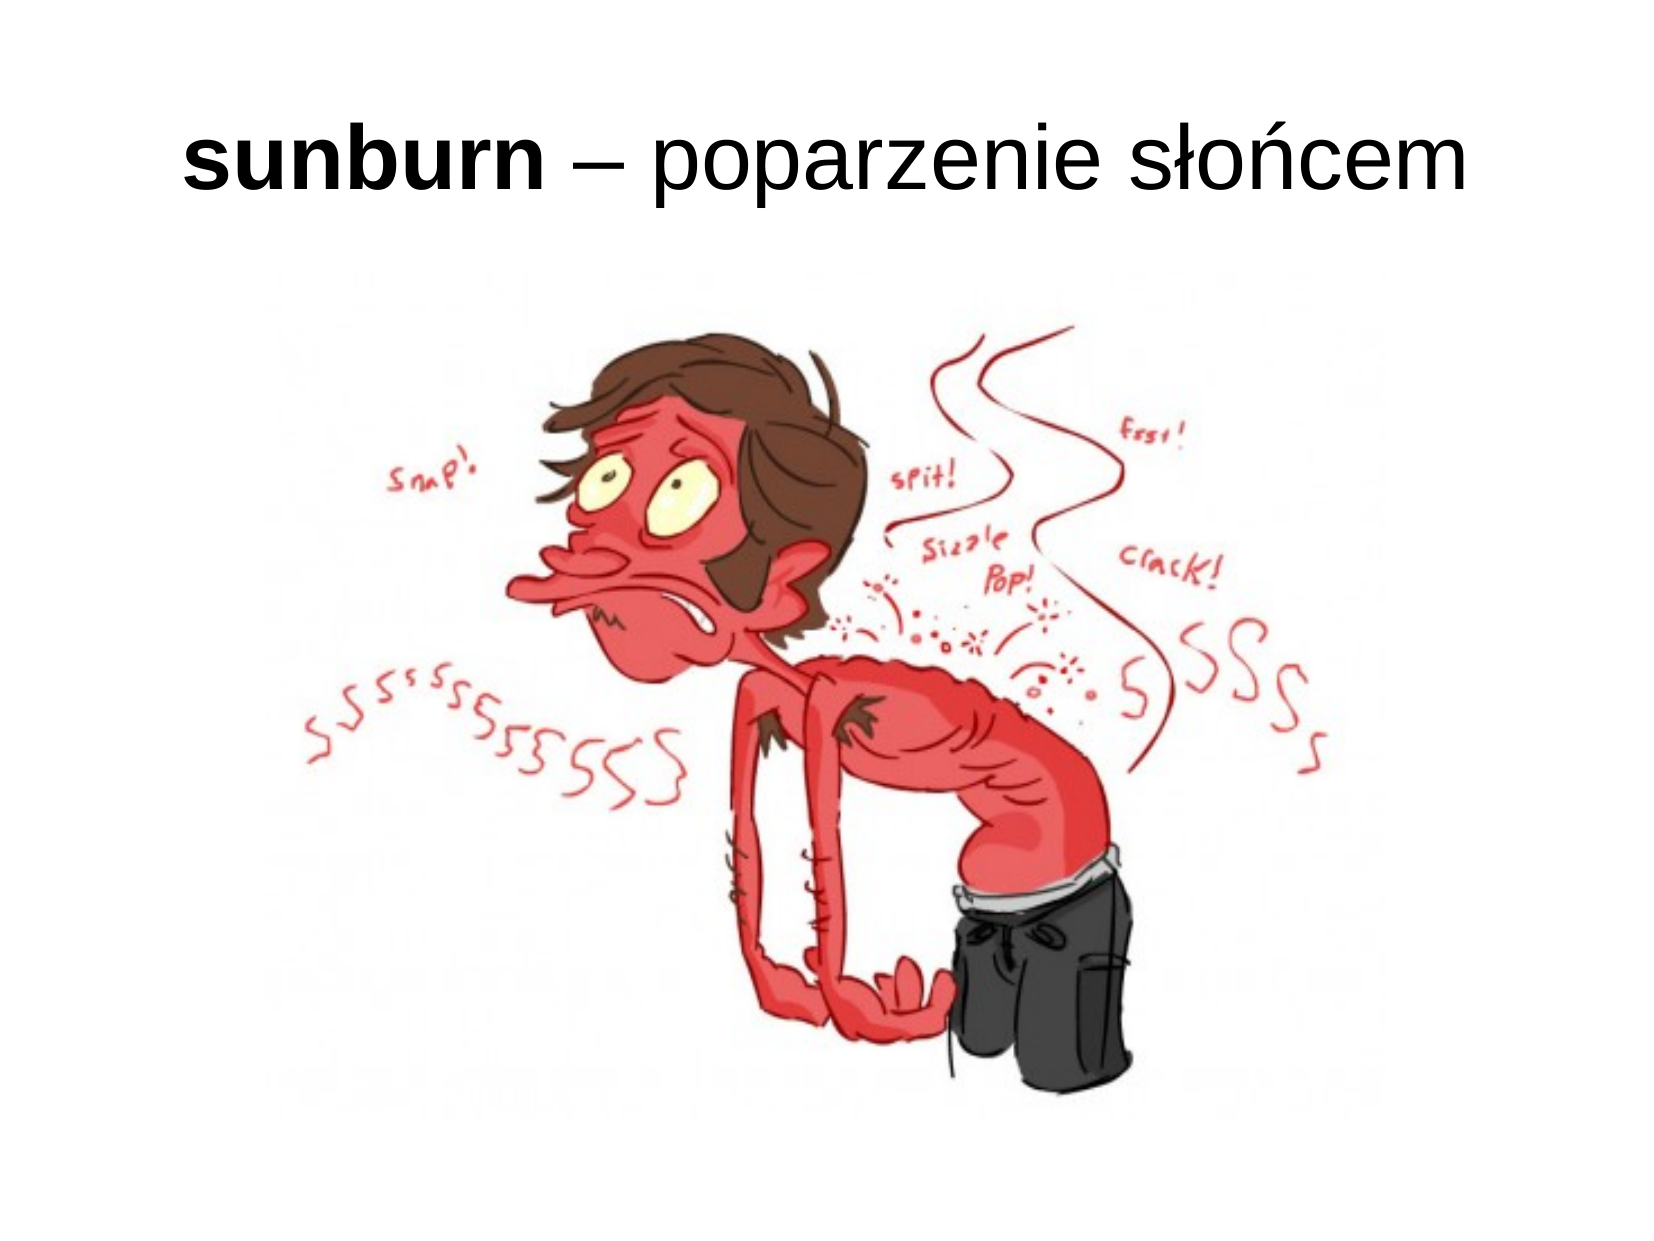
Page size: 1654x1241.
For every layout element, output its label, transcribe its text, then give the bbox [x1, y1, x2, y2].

picture [265, 271, 1388, 1123]
title sunburn – poparzenie słońcem [82, 49, 1571, 257]
